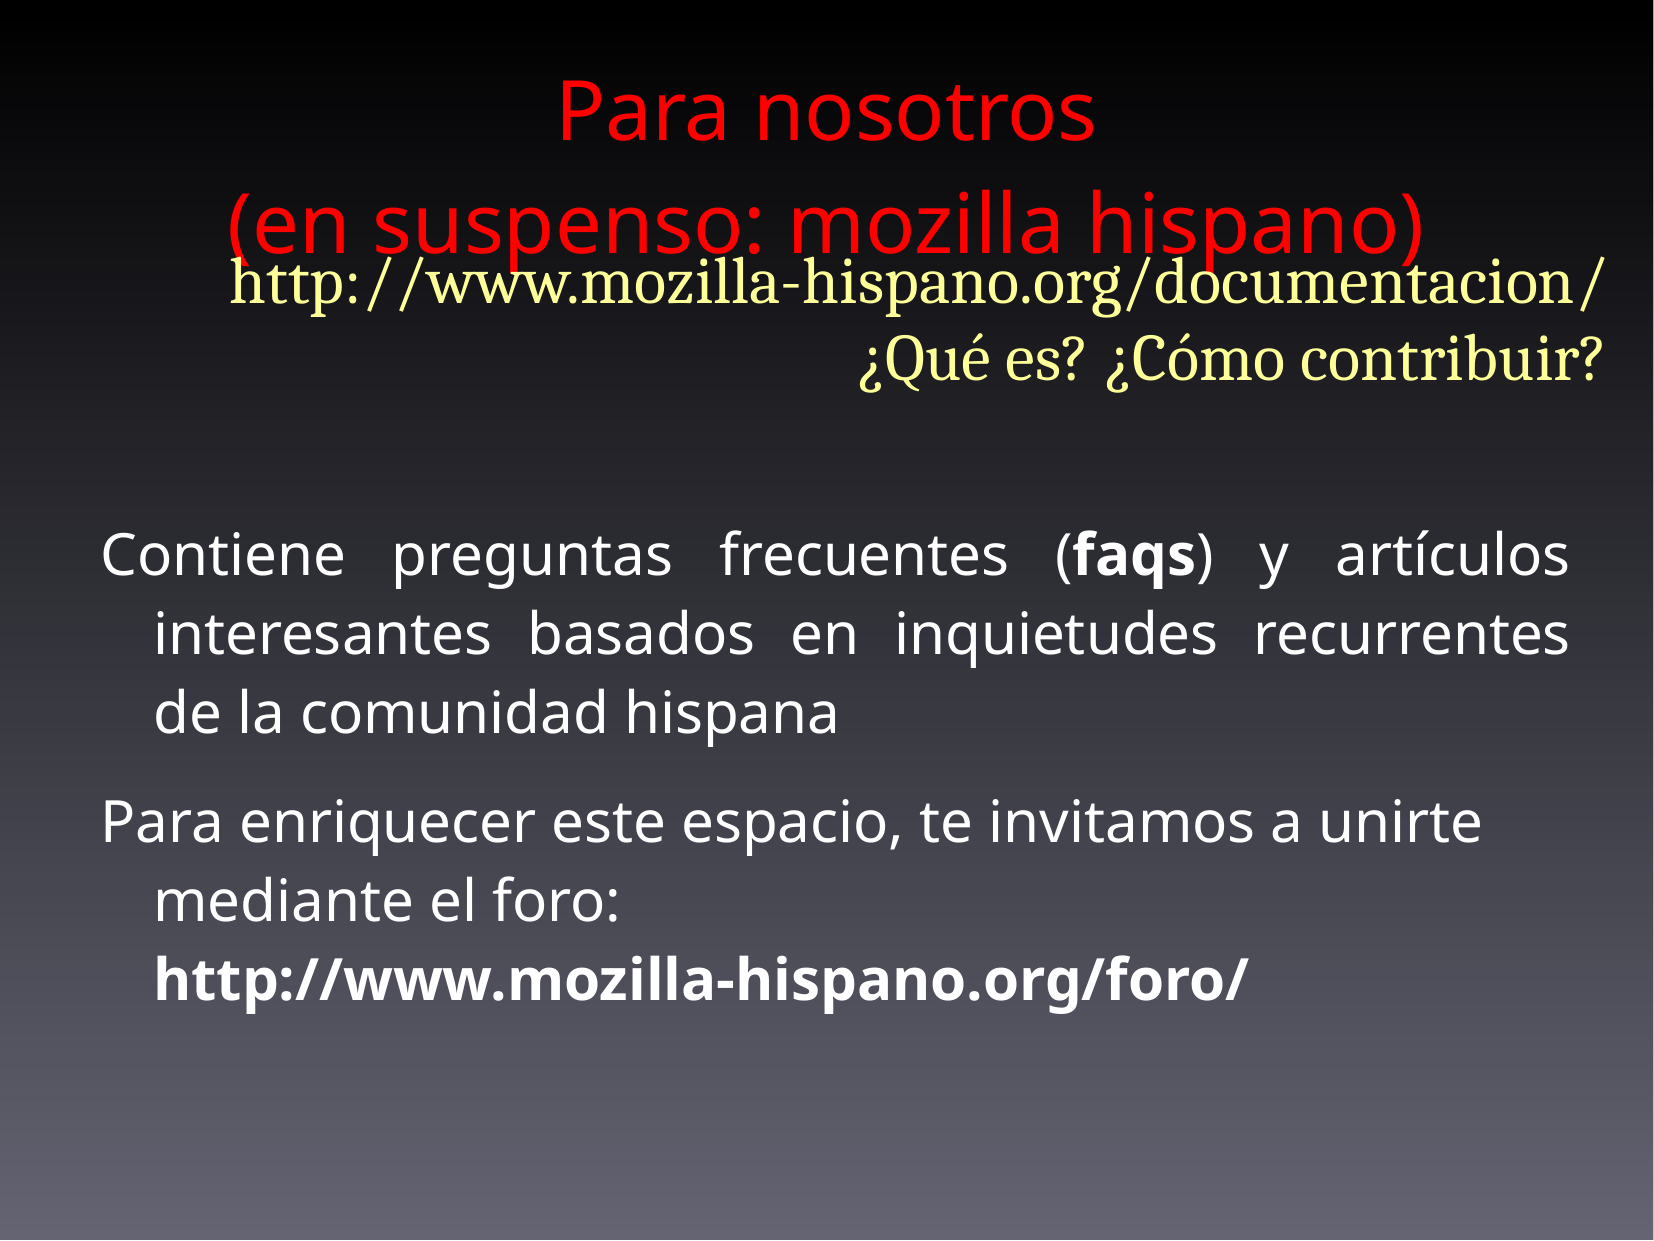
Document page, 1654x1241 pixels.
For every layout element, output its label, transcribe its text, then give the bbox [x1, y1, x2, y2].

title Para nosotros (en suspenso: mozilla hispano) [29, 61, 1625, 236]
list Contiene preguntas frecuentes (faqs) y artículos interesantes basados en inquietudes recurrentes de la comunidad hispana Para enriquecer este espacio, te invitamos a unirte mediante el foro: http://www.mozilla-hispano.org/foro/ [82, 408, 1571, 1100]
text_box http://www.mozilla-hispano.org/documentacion/ ¿Qué es? ¿Cómo contribuir? [0, 236, 1625, 408]
